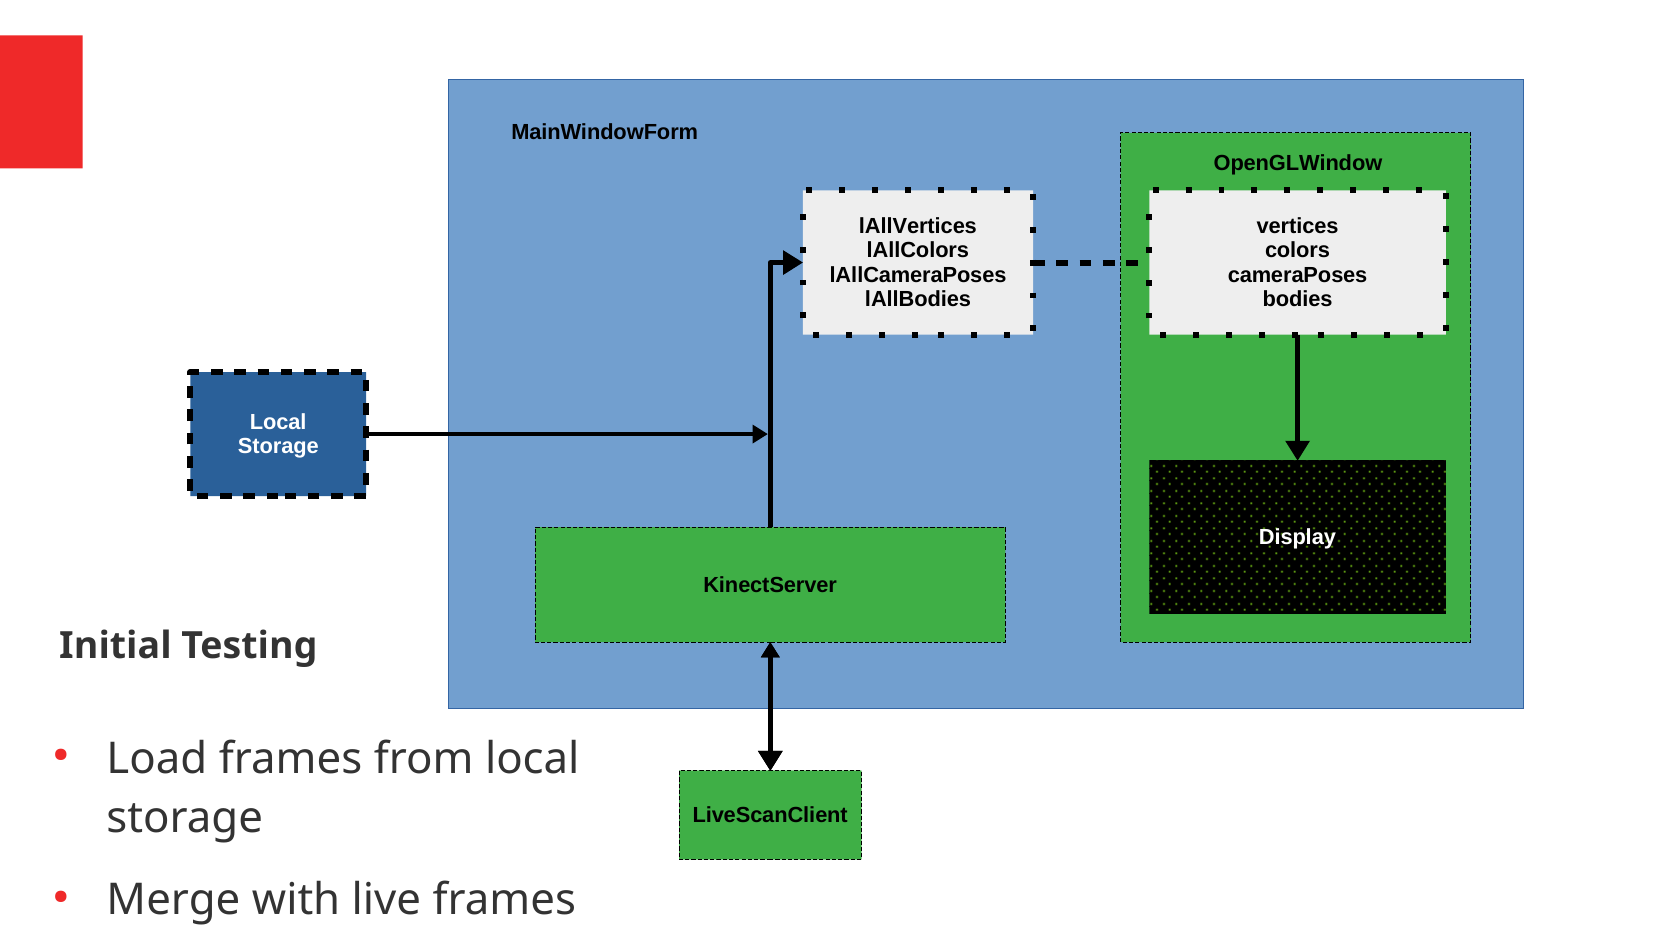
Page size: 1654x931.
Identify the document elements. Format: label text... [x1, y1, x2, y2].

text_box OpenGLWindow [1197, 150, 1399, 176]
text_box LiveScanClient [679, 770, 862, 860]
text_box [448, 79, 1524, 709]
text_box Local Storage [190, 372, 367, 497]
text_box MainWindowForm [472, 119, 737, 169]
text_box Display [1149, 460, 1446, 614]
text_box KinectServer [535, 527, 1006, 643]
text_box lAllVertices lAllColors lAllCameraPoses lAllBodies [802, 190, 1034, 335]
text_box vertices colors cameraPoses bodies [1149, 190, 1446, 335]
text_box [448, 435, 769, 709]
title Initial Testing [59, 566, 497, 723]
list Load frames from local storage Merge with live frames [35, 726, 627, 931]
